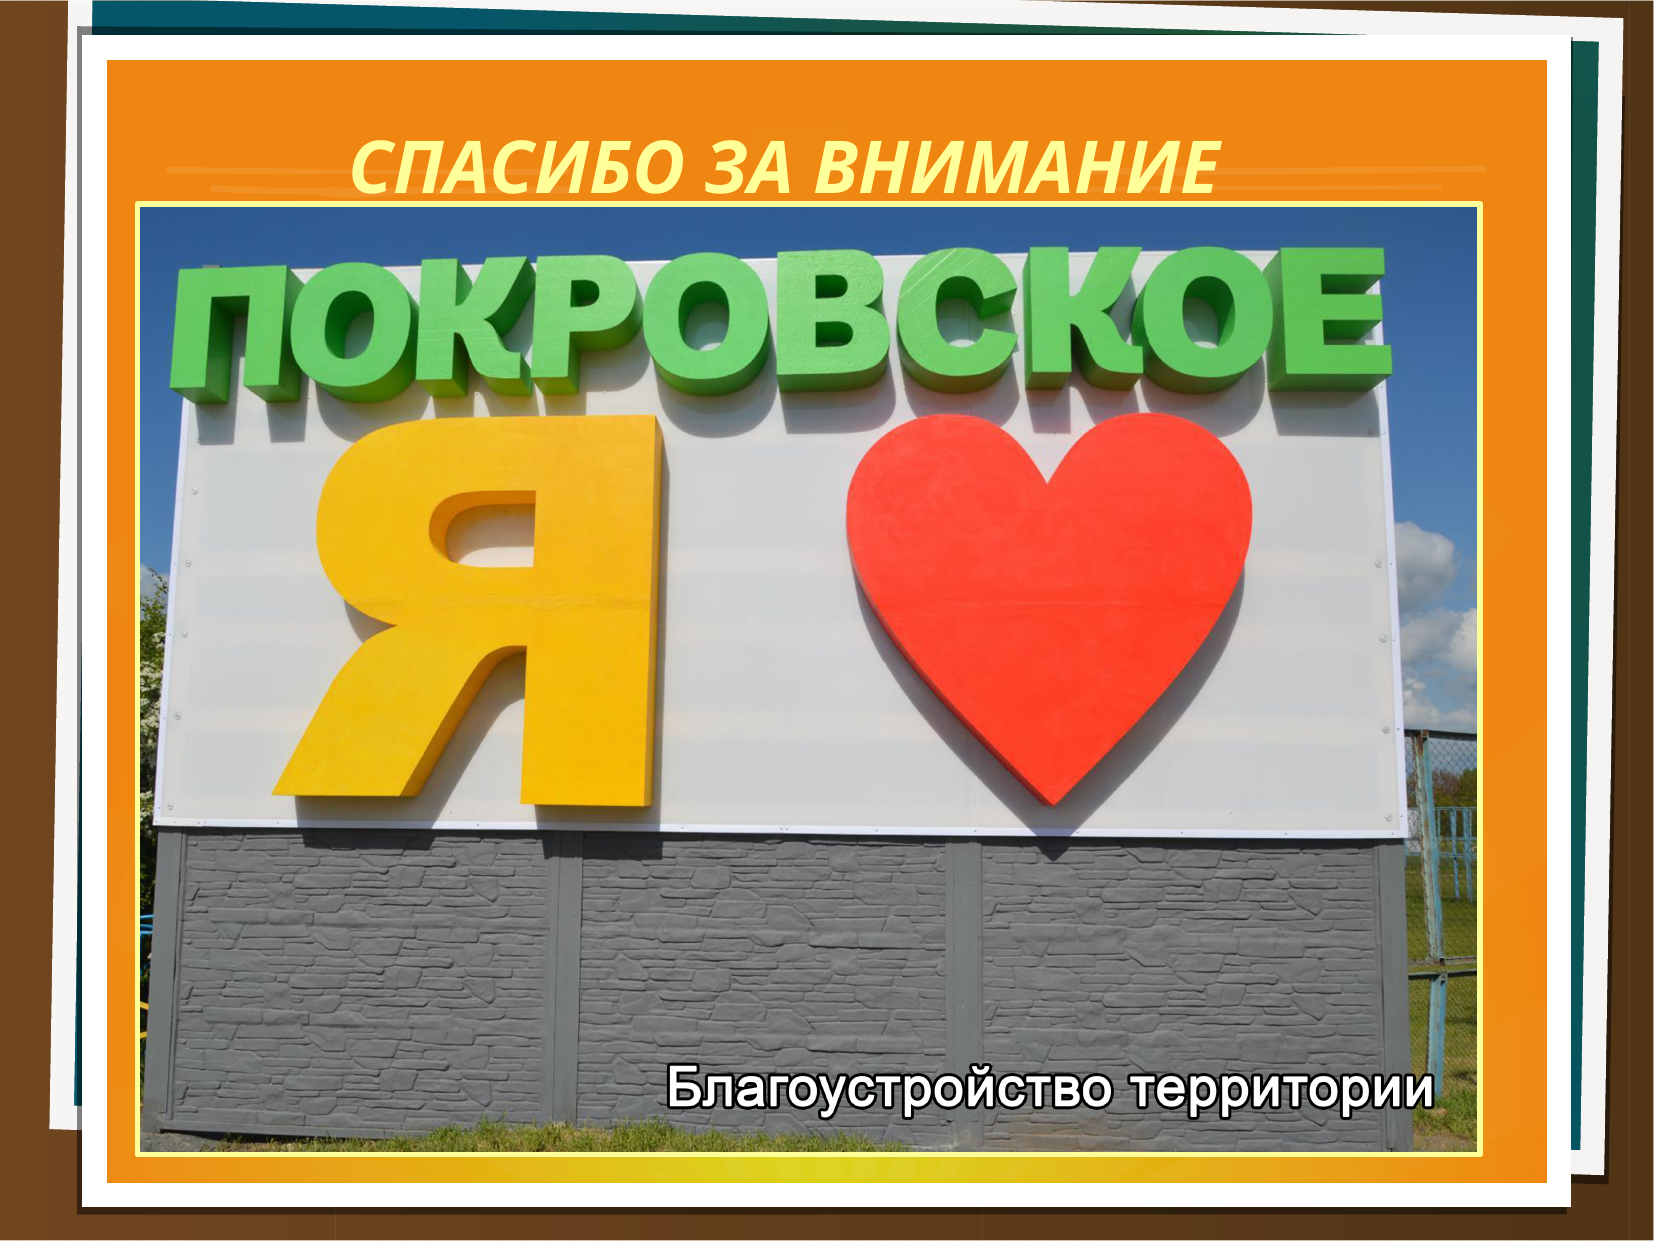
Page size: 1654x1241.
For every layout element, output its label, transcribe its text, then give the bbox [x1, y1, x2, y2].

picture [140, 206, 1478, 1152]
text_box СПАСИБО ЗА ВНИМАНИЕ [333, 108, 1390, 201]
